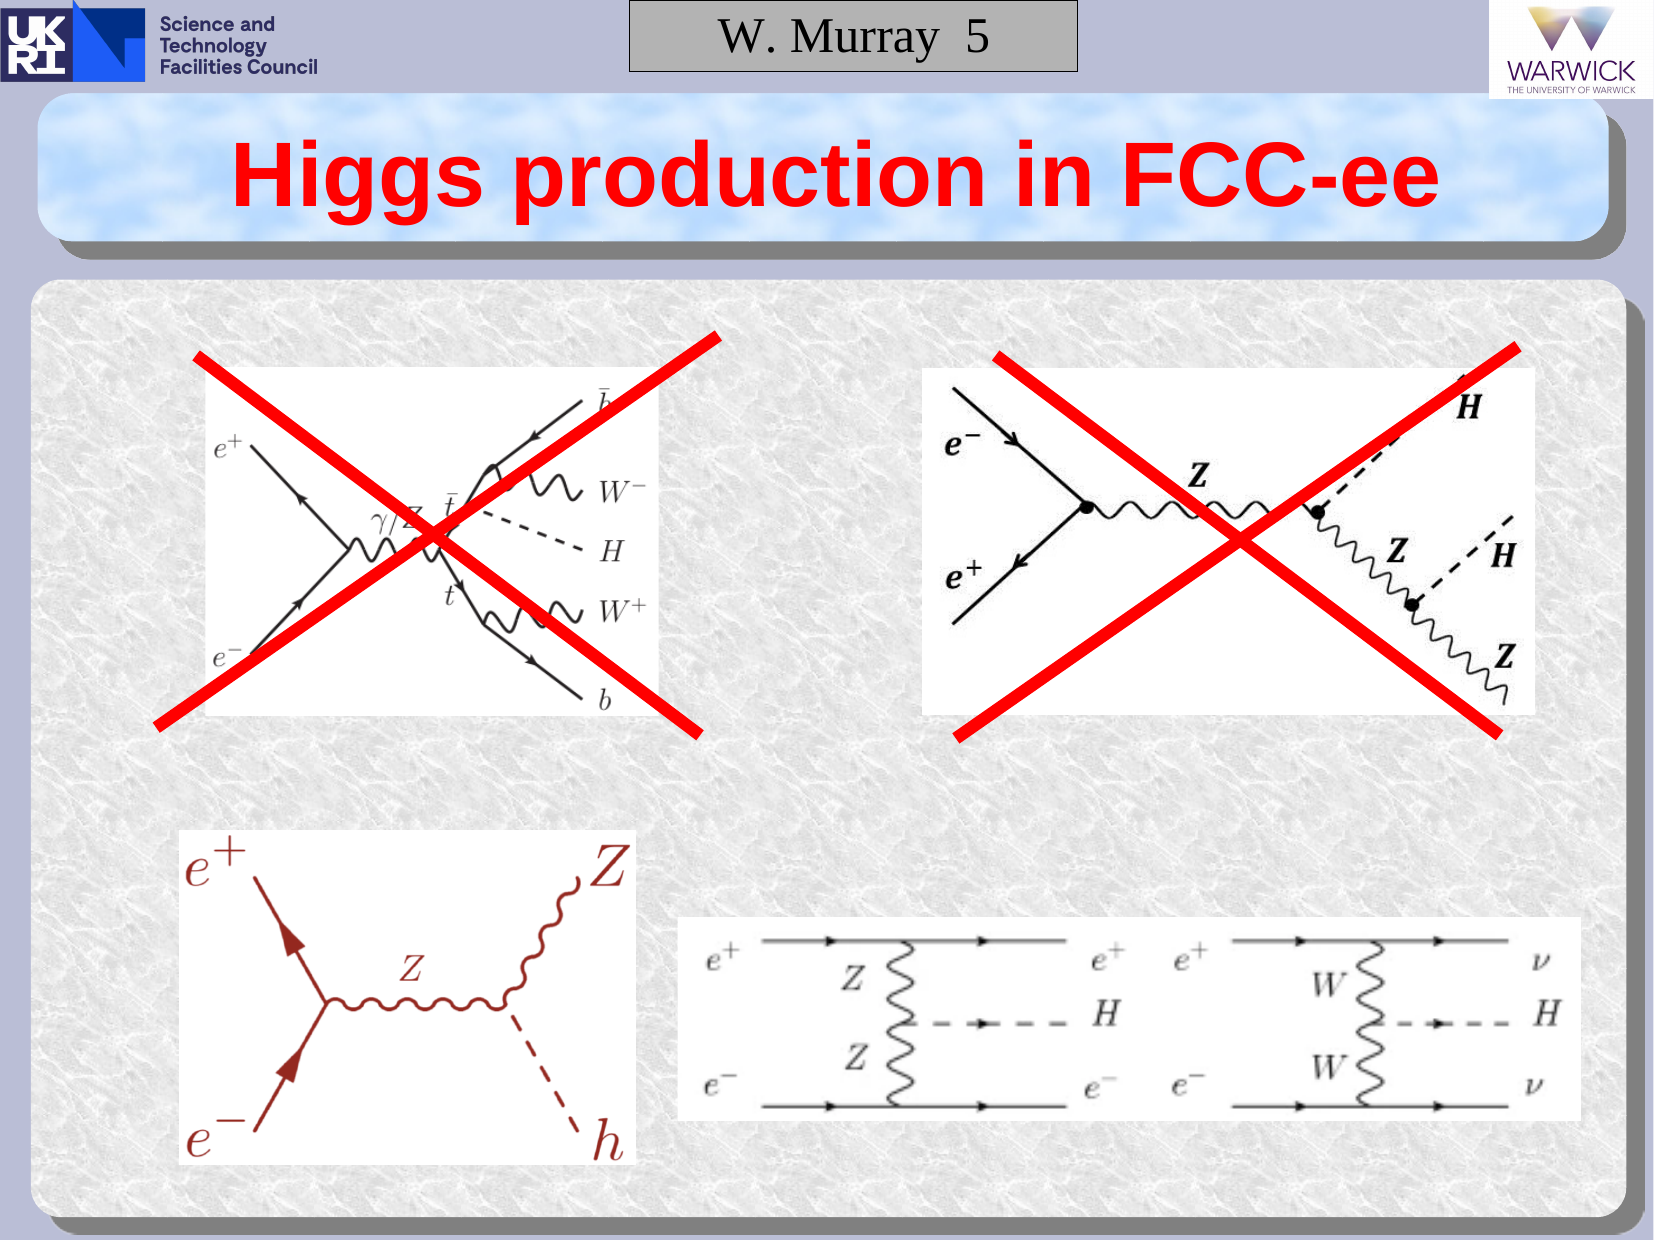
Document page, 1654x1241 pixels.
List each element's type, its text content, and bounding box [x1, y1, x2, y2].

title Higgs production in FCC-ee [90, 101, 1584, 249]
picture [30, 279, 1627, 1218]
picture [37, 0, 1654, 242]
picture [0, 0, 317, 82]
